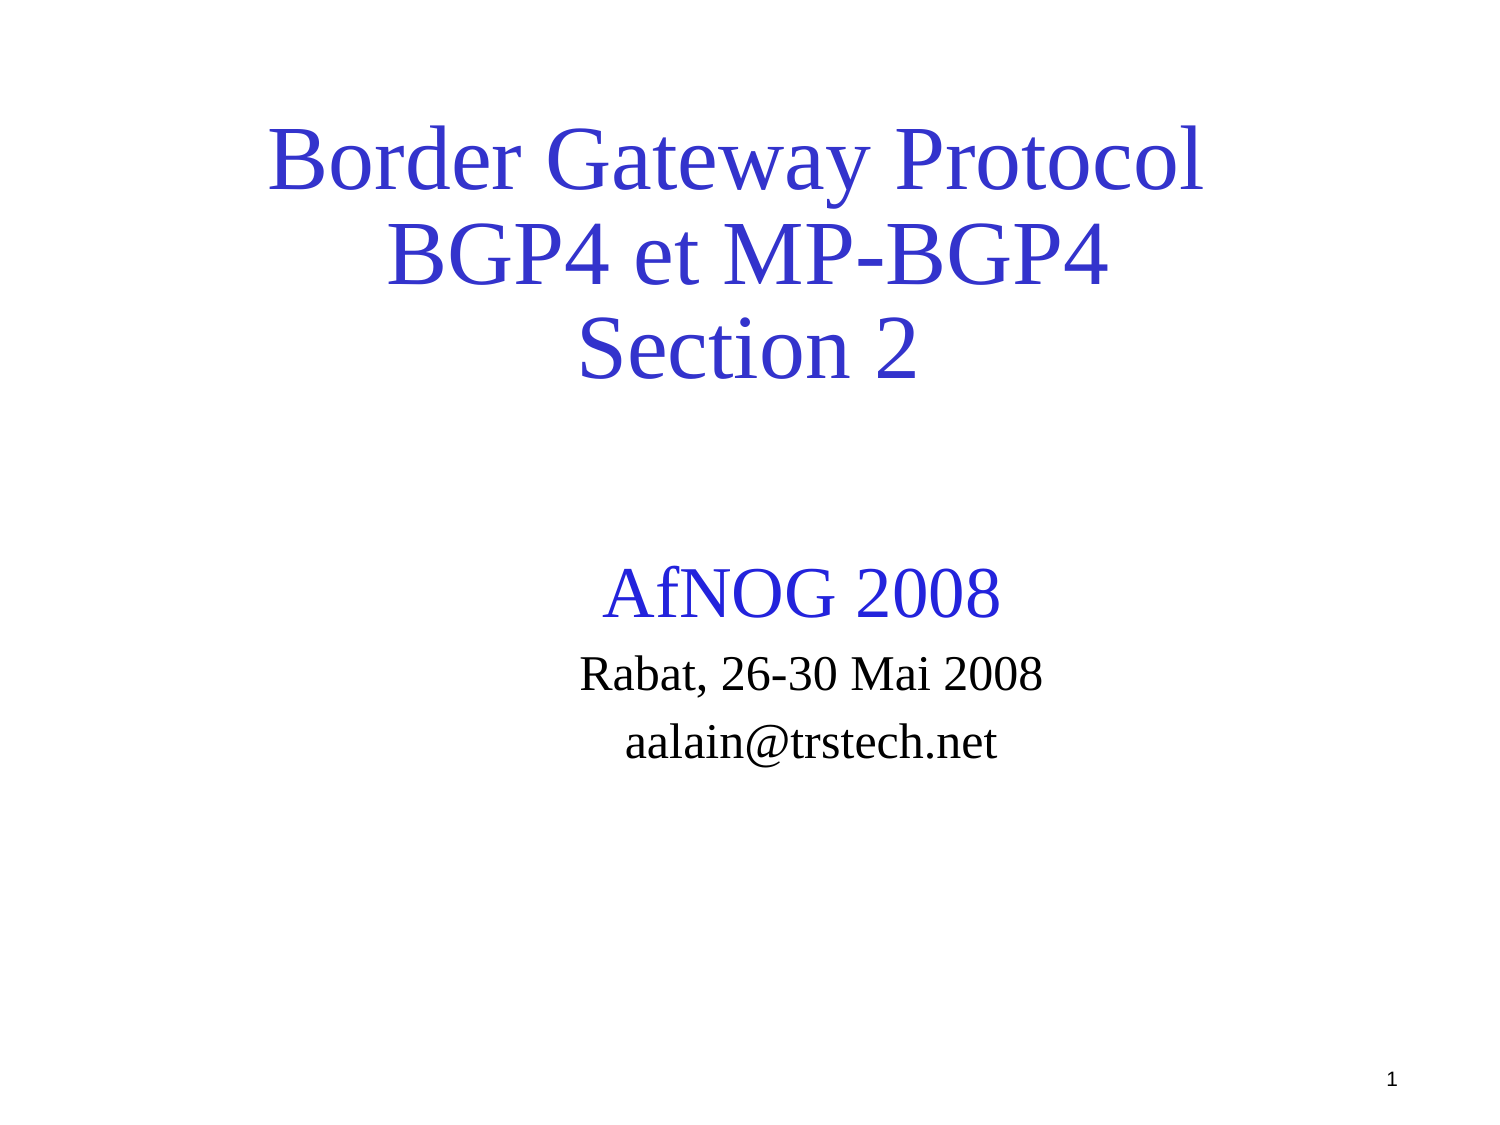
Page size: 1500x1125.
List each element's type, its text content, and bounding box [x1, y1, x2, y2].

text_box AfNOG 2008 Rabat, 26-30 Mai 2008 aalain@trstech.net [330, 550, 1293, 792]
title Border Gateway Protocol BGP4 et MP-BGP4 Section 2 [34, 95, 1464, 418]
